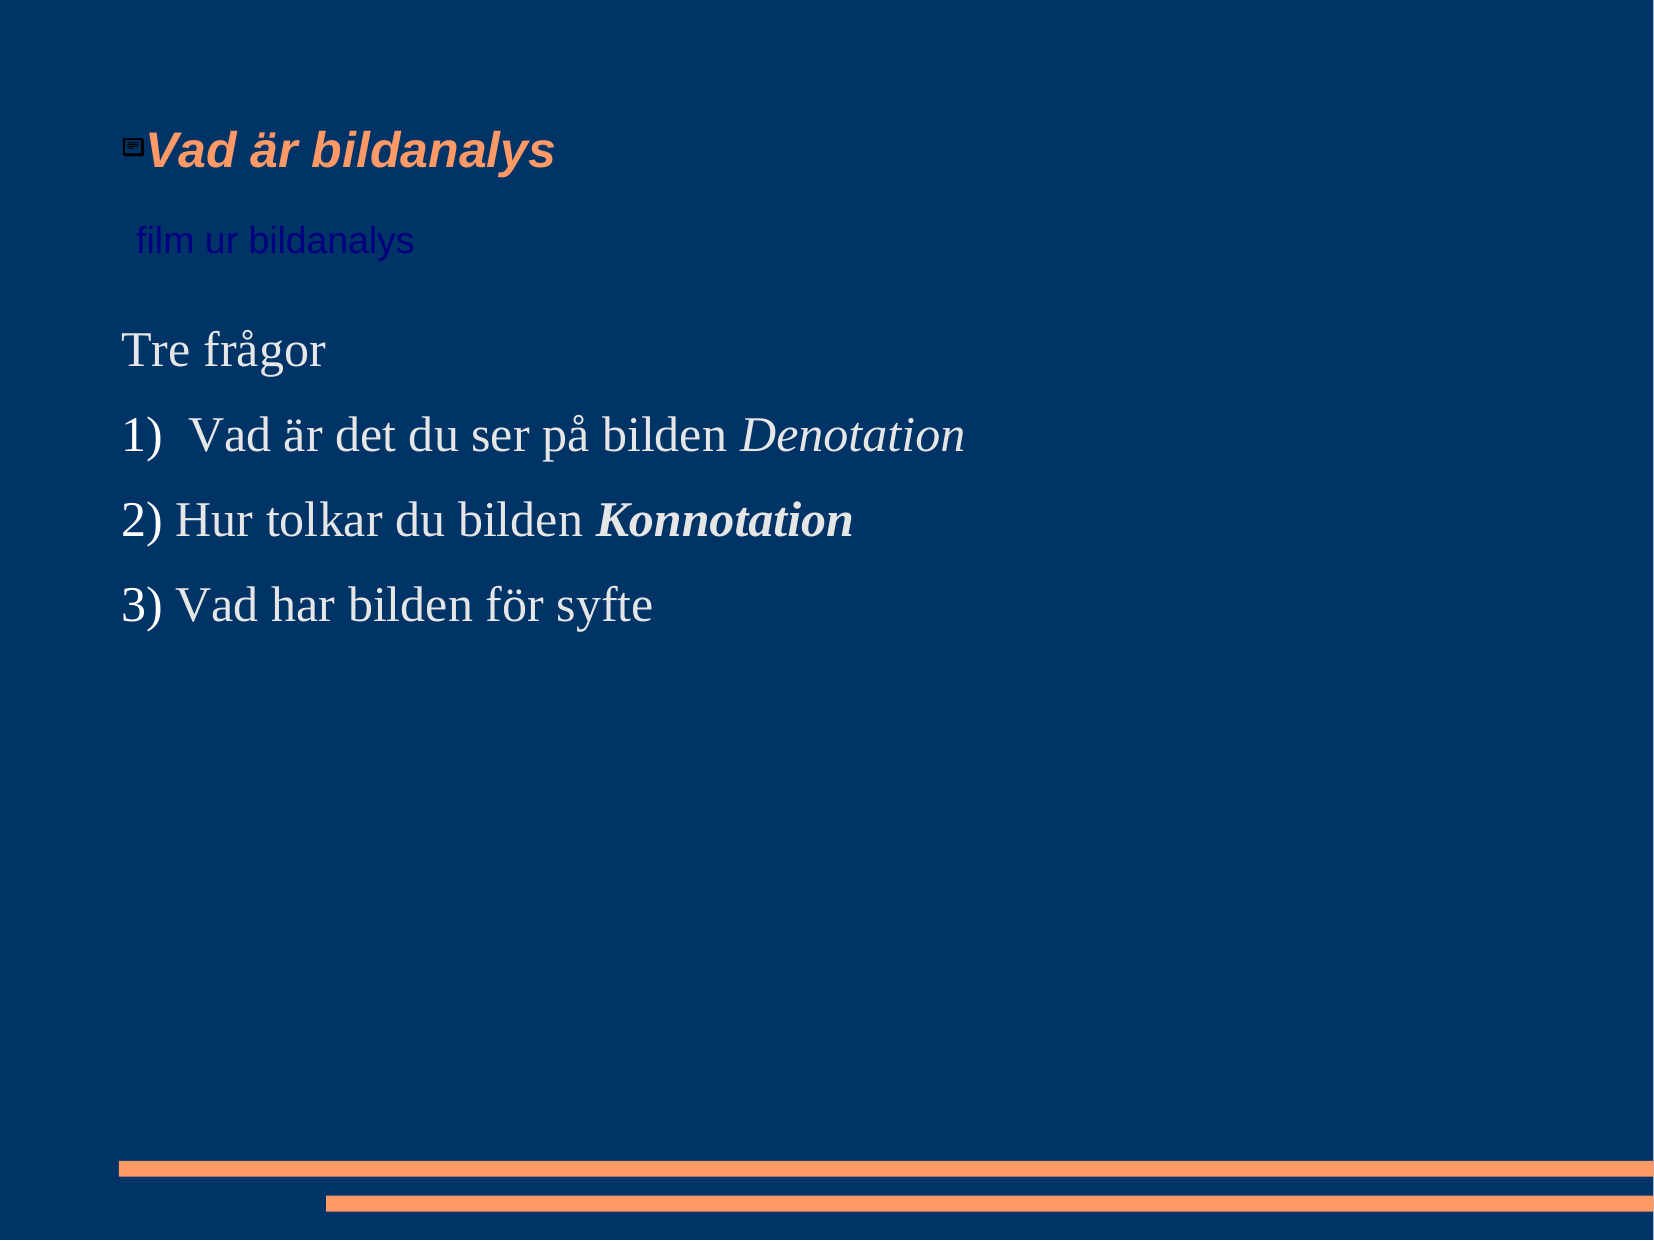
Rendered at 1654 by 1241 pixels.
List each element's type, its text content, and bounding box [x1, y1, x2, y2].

text_box film ur bildanalys [121, 212, 490, 284]
title Vad är bildanalys [121, 46, 1534, 254]
list Tre frågor Vad är det du ser på bilden Denotation Hur tolkar du bilden Konnotation Vad har bilden för syfte [121, 322, 1561, 1132]
